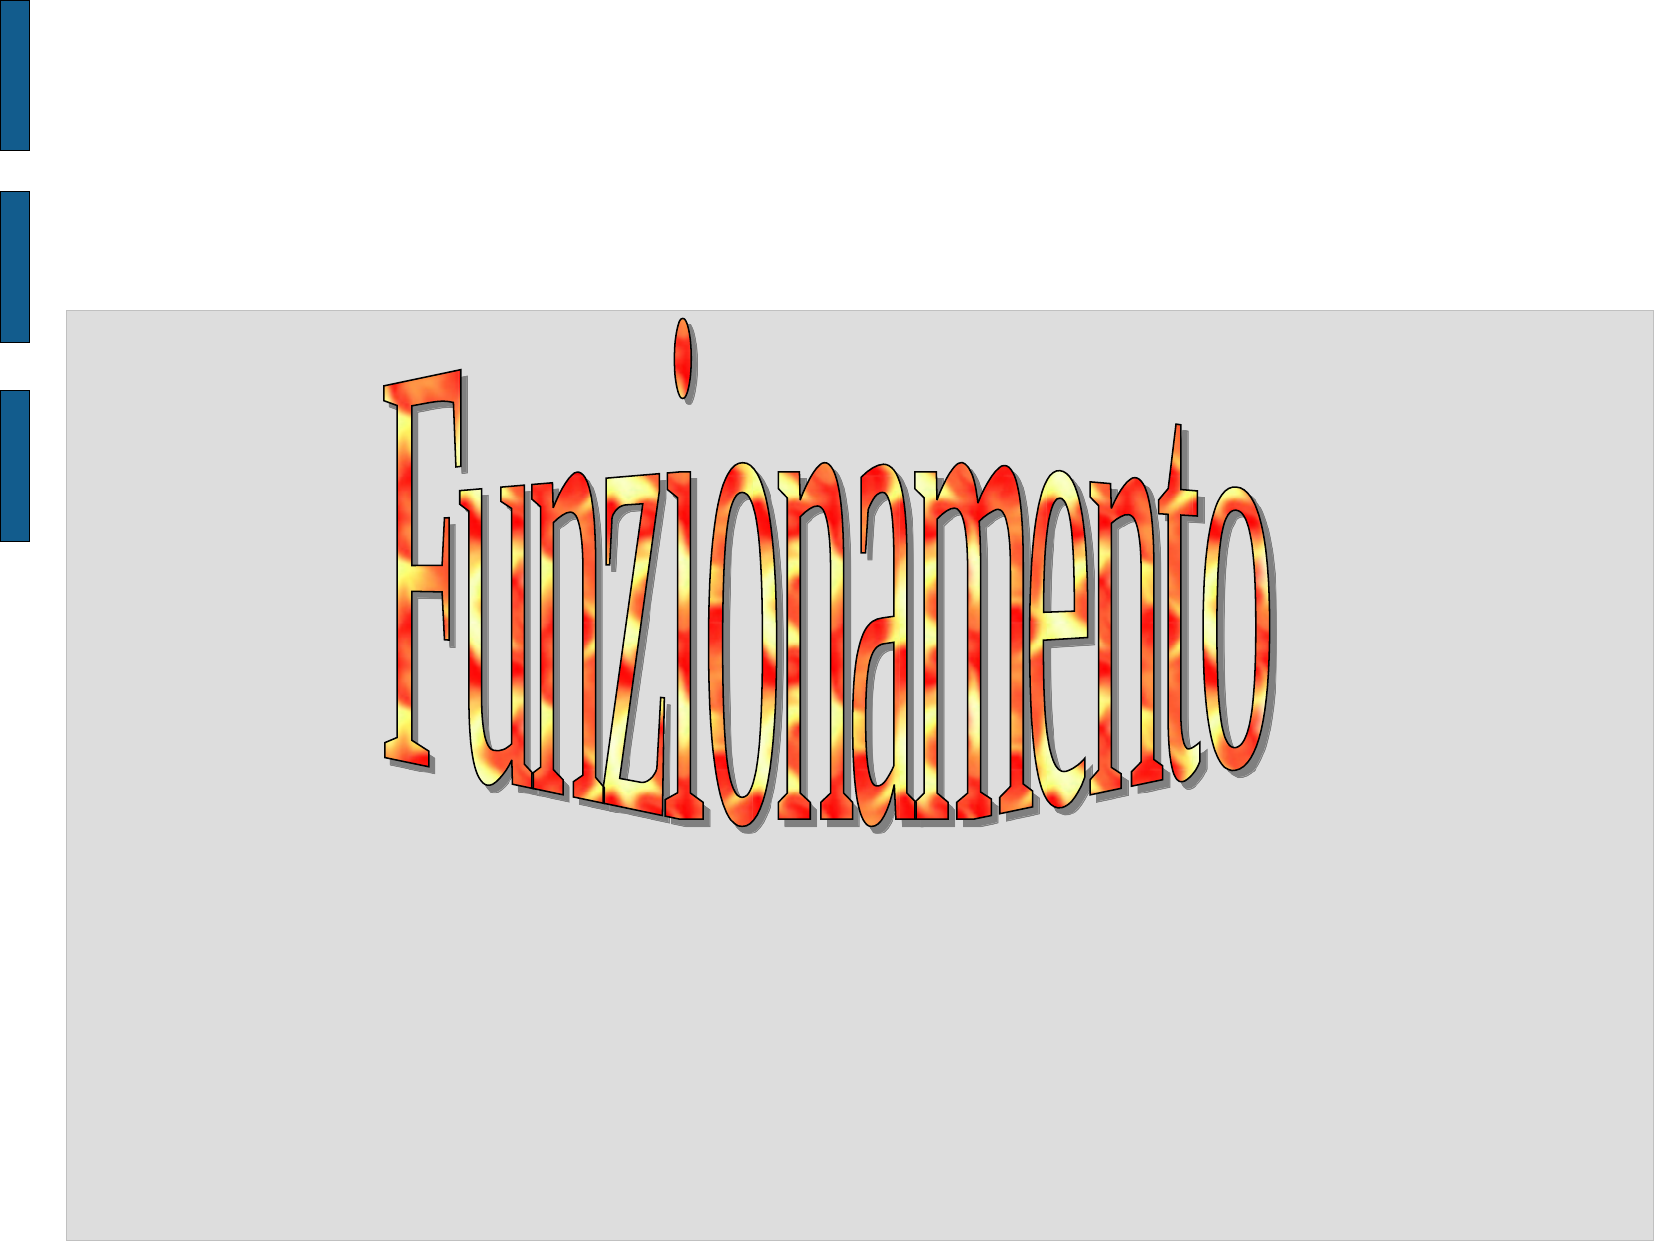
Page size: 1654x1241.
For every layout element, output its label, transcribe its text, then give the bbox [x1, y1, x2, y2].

text_box Funzionamento [1090, 477, 1163, 795]
text_box Funzionamento [1203, 487, 1270, 771]
text_box Funzionamento [665, 471, 704, 820]
text_box Funzionamento [708, 462, 777, 827]
text_box Funzionamento [852, 462, 1033, 827]
text_box Funzionamento [1158, 424, 1200, 782]
text_box Funzionamento [778, 462, 853, 820]
text_box Funzionamento [383, 369, 461, 767]
text_box Funzionamento [1029, 470, 1088, 808]
text_box Funzionamento [459, 472, 665, 816]
text_box Funzionamento [674, 318, 692, 399]
